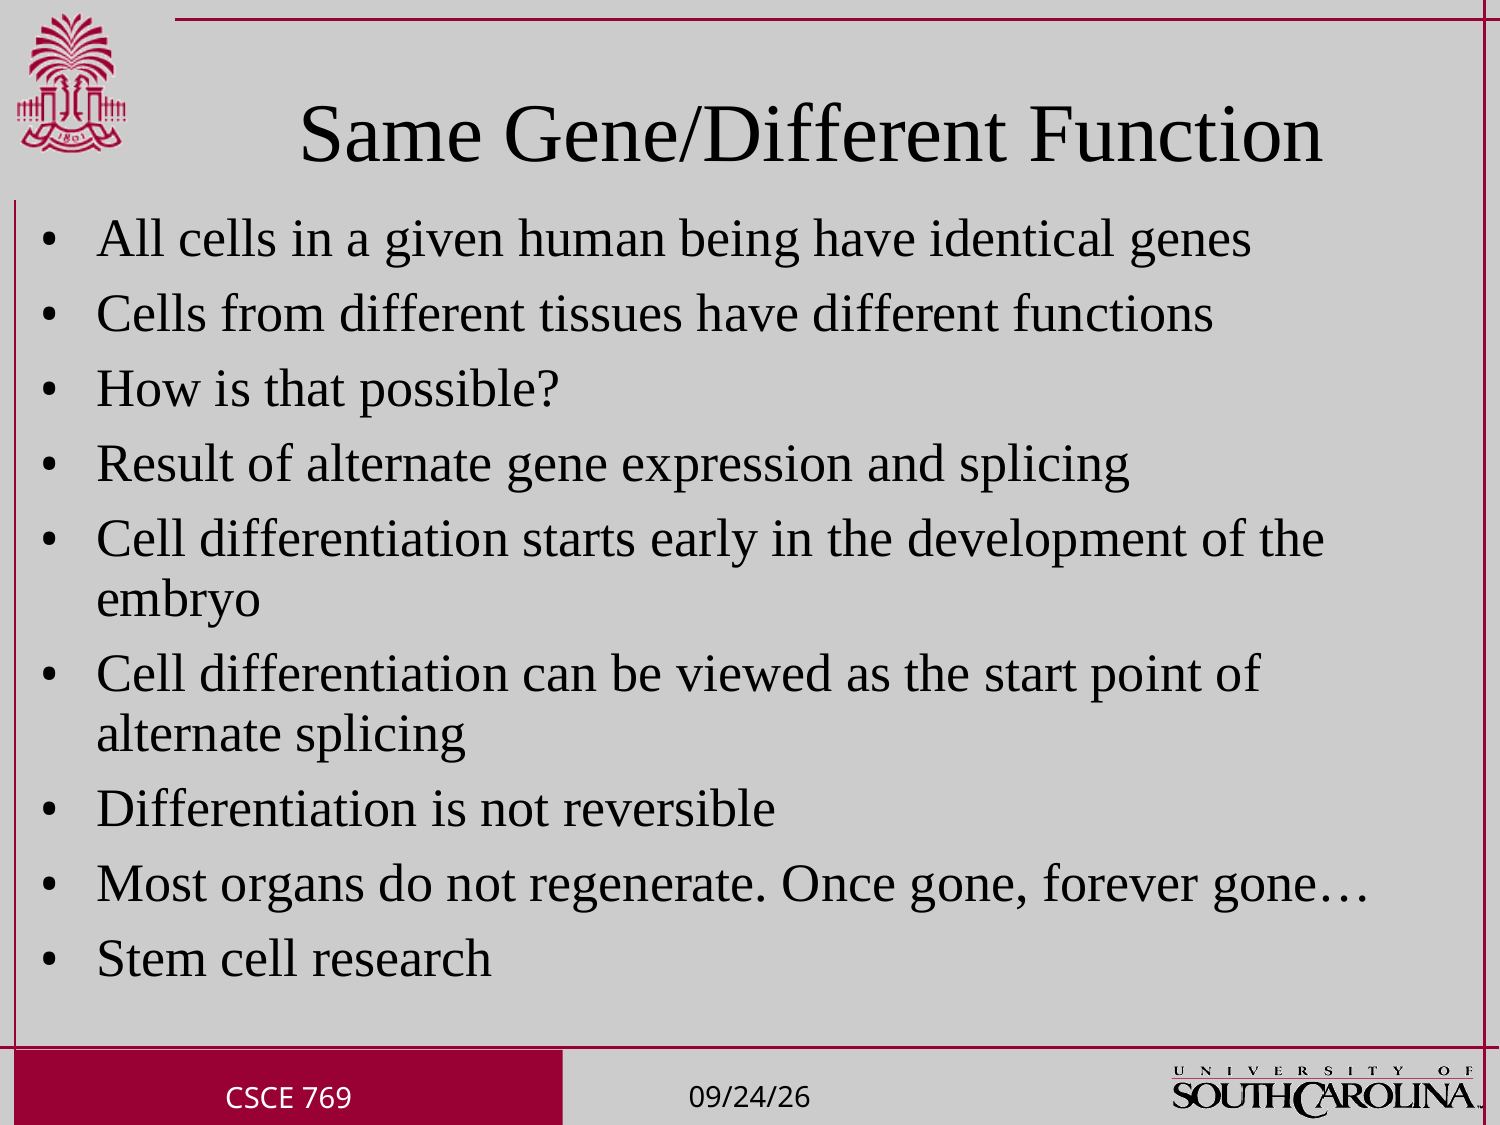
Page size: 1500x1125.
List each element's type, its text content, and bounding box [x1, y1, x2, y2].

title Same Gene/Different Function [174, 9, 1450, 188]
picture [1162, 1049, 1483, 1125]
picture [12, 12, 131, 155]
list All cells in a given human being have identical genes Cells from different tissues have different functions How is that possible? Result of alternate gene expression and splicing Cell differentiation starts early in the development of the embryo Cell differentiation can be viewed as the start point of alternate splicing Differentiation is not reversible Most organs do not regenerate. Once gone, forever gone… Stem cell research [24, 200, 1476, 1028]
